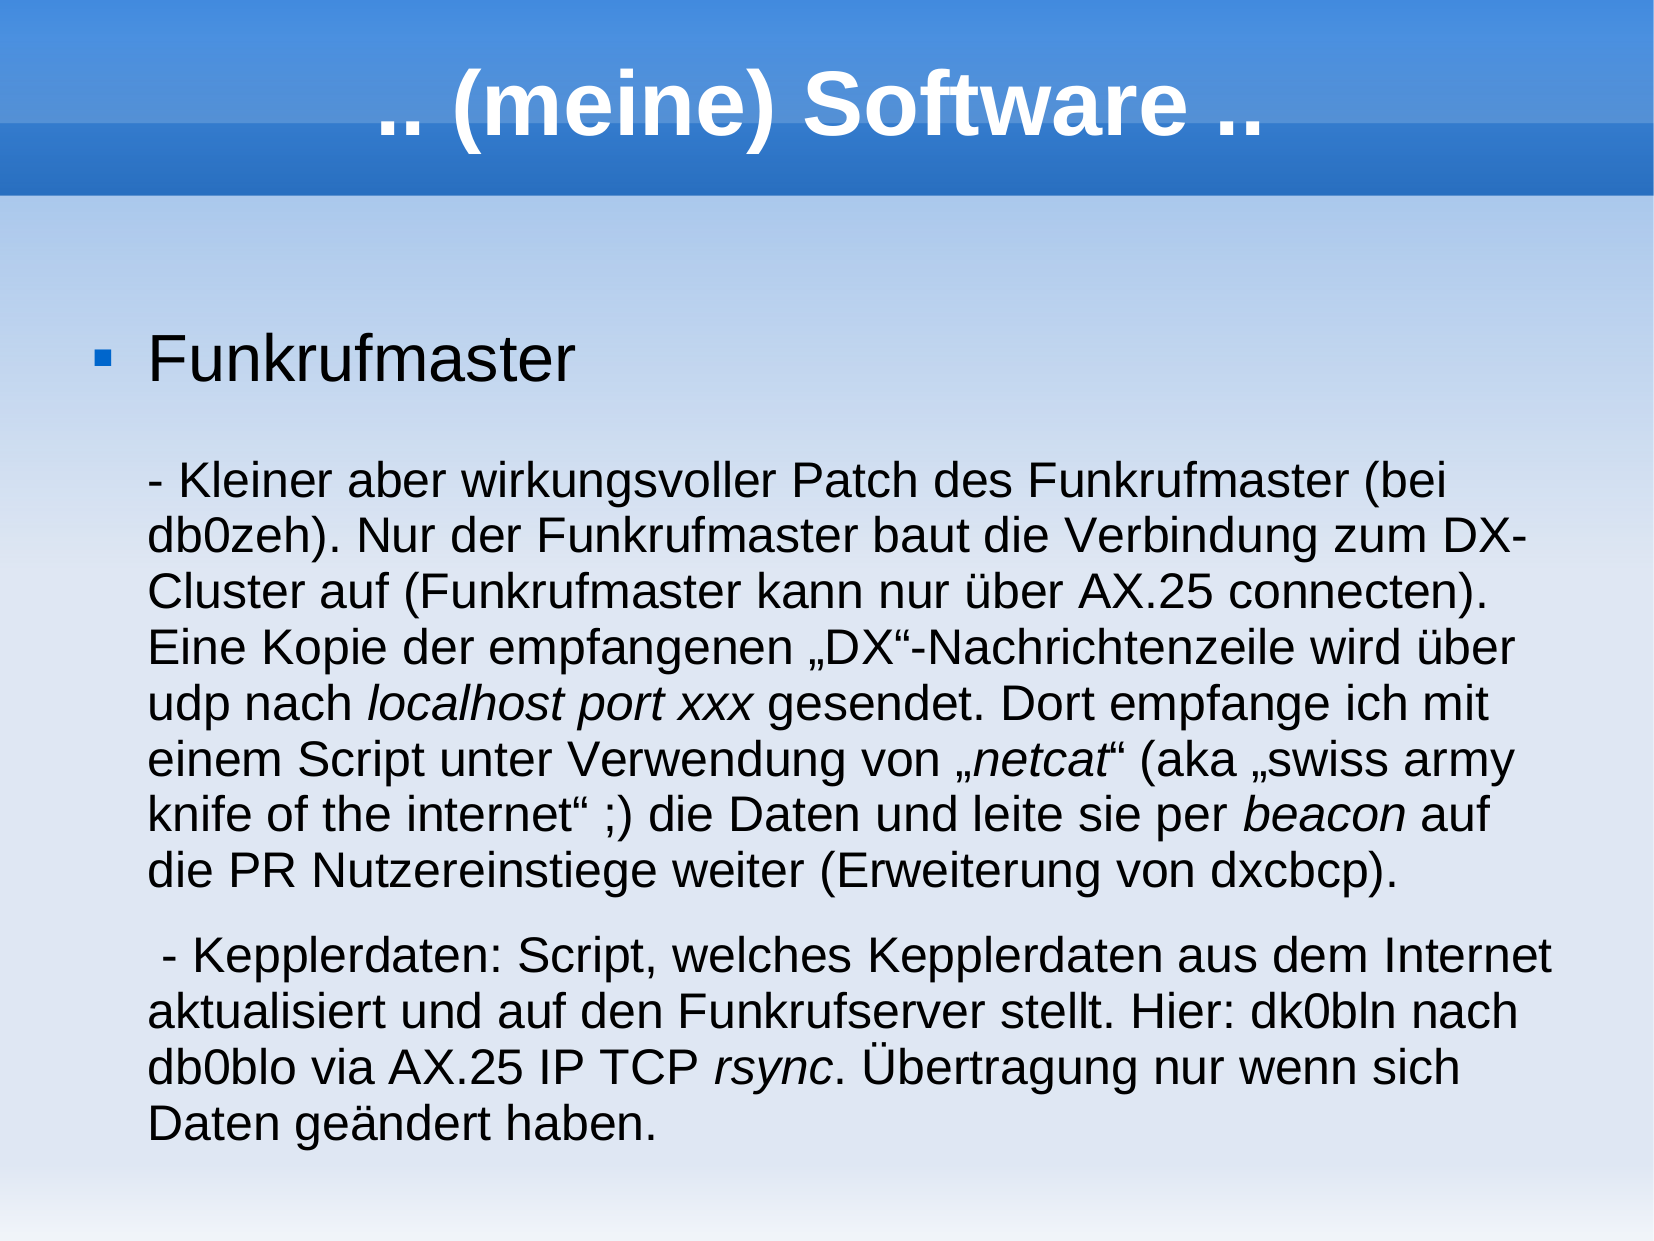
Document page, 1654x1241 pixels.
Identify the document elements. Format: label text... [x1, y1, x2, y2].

list Funkrufmaster - Kleiner aber wirkungsvoller Patch des Funkrufmaster (bei db0zeh). Nur der Funkrufmaster baut die Verbindung zum DX-Cluster auf (Funkrufmaster kann nur über AX.25 connecten). Eine Kopie der empfangenen „DX“-Nachrichtenzeile wird über udp nach localhost port xxx gesendet. Dort empfange ich mit einem Script unter Verwendung von „netcat“ (aka „swiss army knife of the internet“ ;) die Daten und leite sie per beacon auf die PR Nutzereinstiege weiter (Erweiterung von dxcbcp). - Kepplerdaten: Script, welches Kepplerdaten aus dem Internet aktualisiert und auf den Funkrufserver stellt. Hier: dk0bln nach db0blo via AX.25 IP TCP rsync. Übertragung nur wenn sich Daten geändert haben. [76, 236, 1565, 1241]
title .. (meine) Software .. [76, 7, 1565, 200]
picture [0, 0, 1654, 1241]
